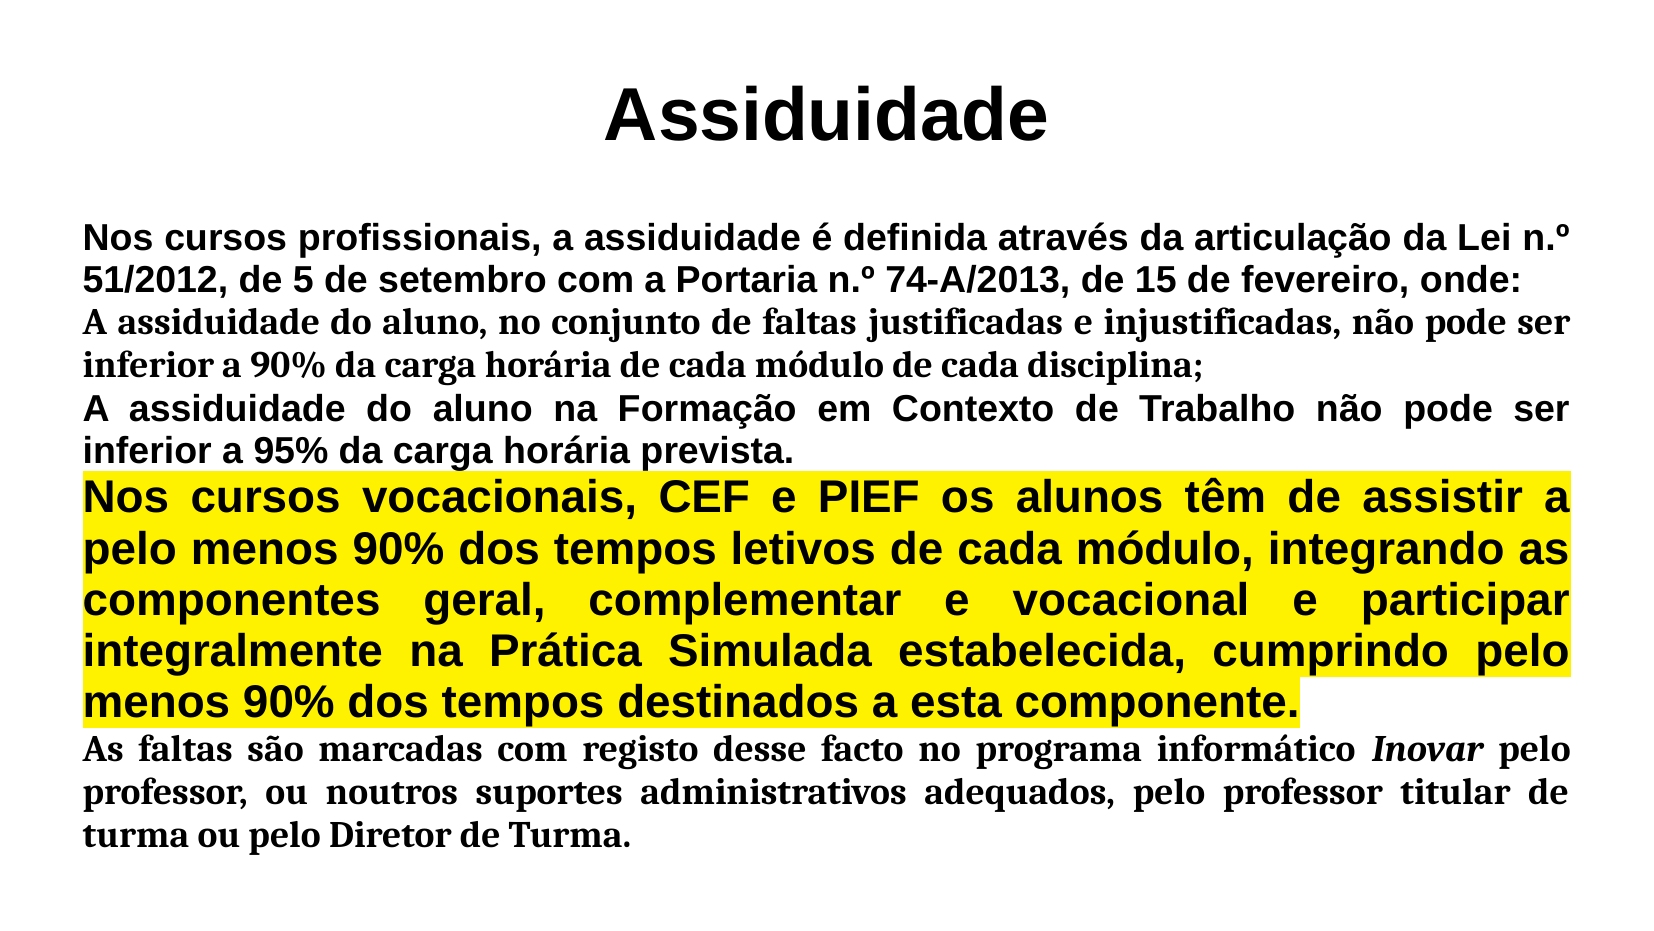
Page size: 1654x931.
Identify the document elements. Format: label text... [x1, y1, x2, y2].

subtitle Nos cursos profissionais, a assiduidade é definida através da articulação da Lei n.º 51/2012, de 5 de setembro com a Portaria n.º 74-A/2013, de 15 de fevereiro, onde: A assiduidade do aluno, no conjunto de faltas justificadas e injustificadas, não pode ser inferior a 90% da carga horária de cada módulo de cada disciplina; A assiduidade do aluno na Formação em Contexto de Trabalho não pode ser inferior a 95% da carga horária prevista. Nos cursos vocacionais, CEF e PIEF os alunos têm de assistir a pelo menos 90% dos tempos letivos de cada módulo, integrando as componentes geral, complementar e vocacional e participar integralmente na Prática Simulada estabelecida, cumprindo pelo menos 90% dos tempos destinados a esta componente. As faltas são marcadas com registo desse facto no programa informático Inovar pelo professor, ou noutros suportes administrativos adequados, pelo professor titular de turma ou pelo Diretor de Turma. [82, 188, 1571, 886]
title Assiduidade [82, 37, 1571, 188]
